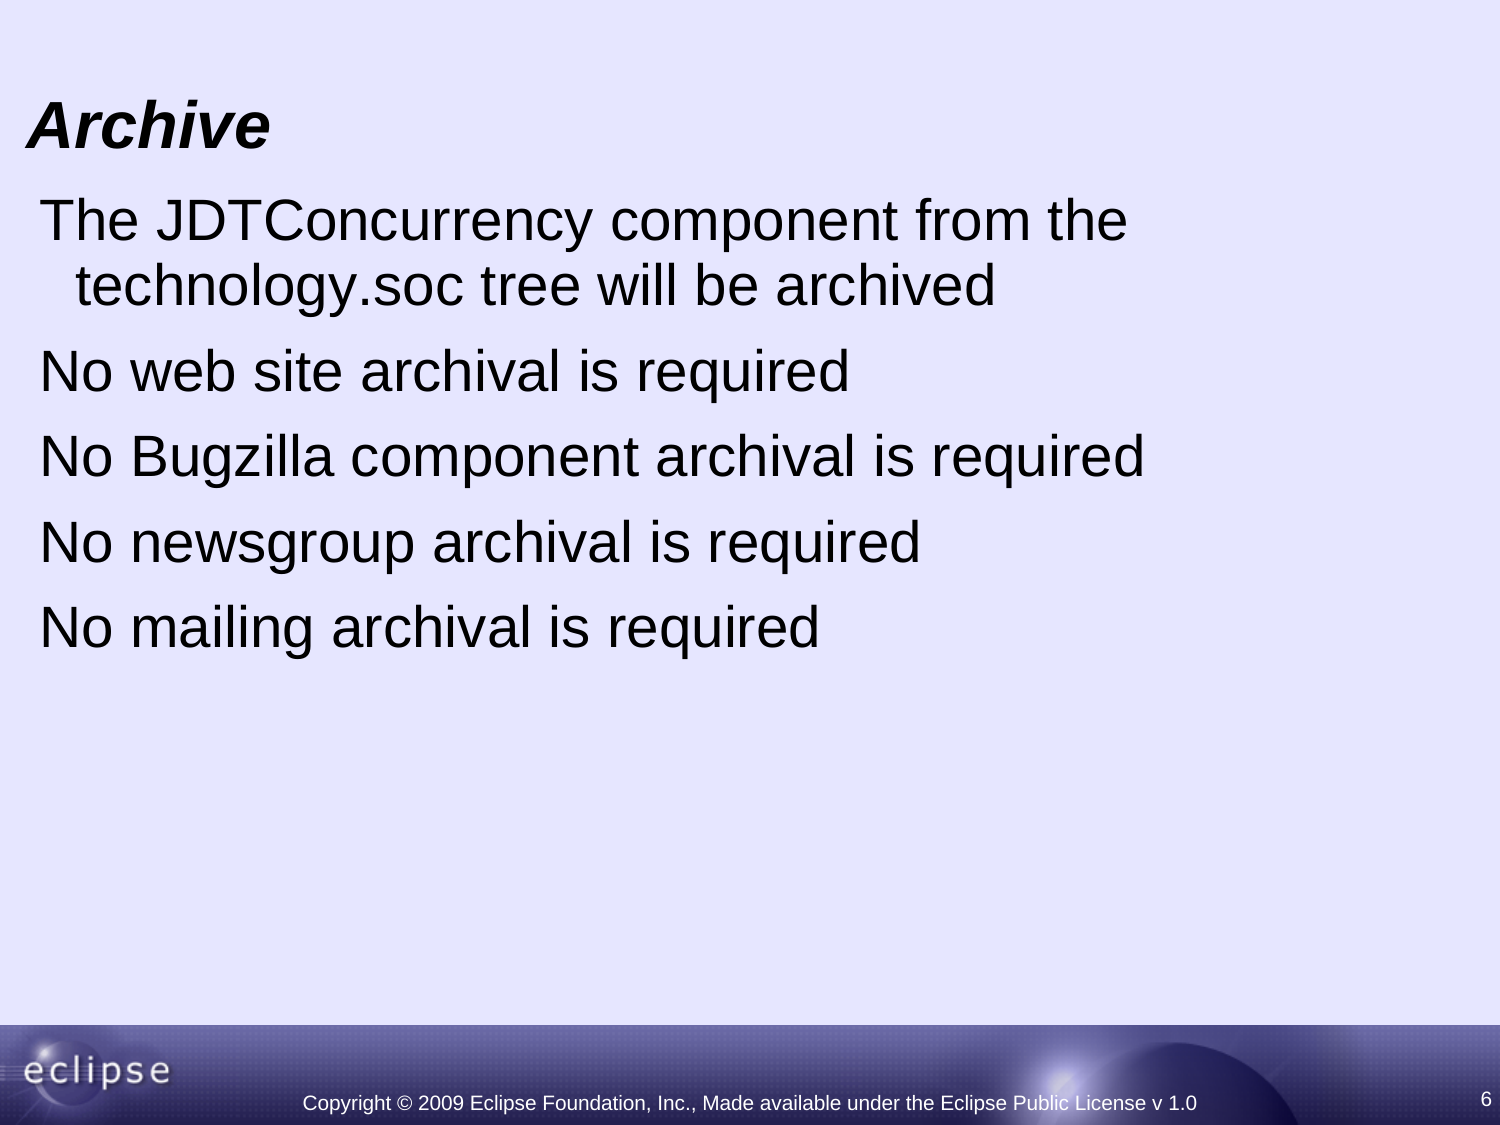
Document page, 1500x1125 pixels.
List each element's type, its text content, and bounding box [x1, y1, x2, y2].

picture [0, 1025, 1500, 1125]
title Archive [26, 77, 1474, 179]
list The JDTConcurrency component from the technology.soc tree will be archived No web site archival is required No Bugzilla component archival is required No newsgroup archival is required No mailing archival is required [37, 187, 1463, 1006]
